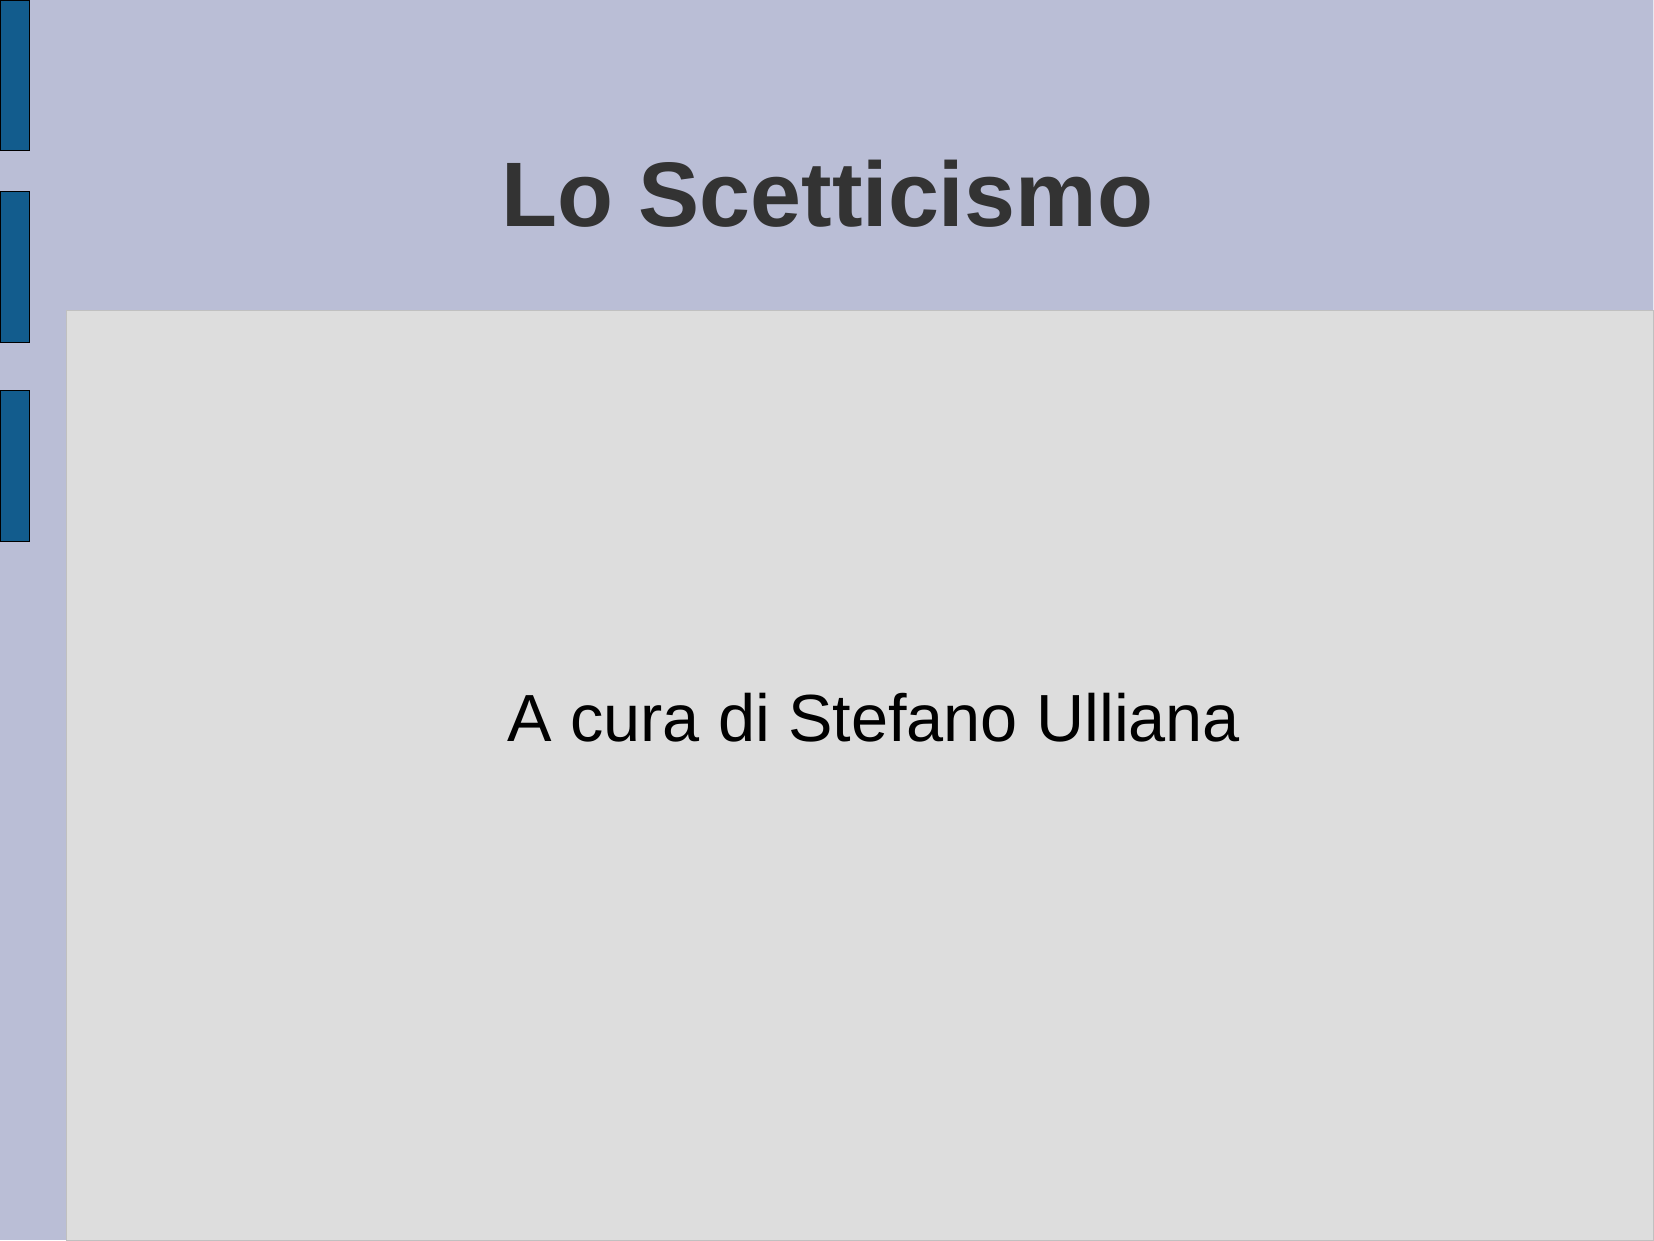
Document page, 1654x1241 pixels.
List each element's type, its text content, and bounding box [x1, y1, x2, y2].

subtitle A cura di Stefano Ulliana [178, 364, 1570, 1147]
title Lo Scetticismo [121, 91, 1534, 299]
